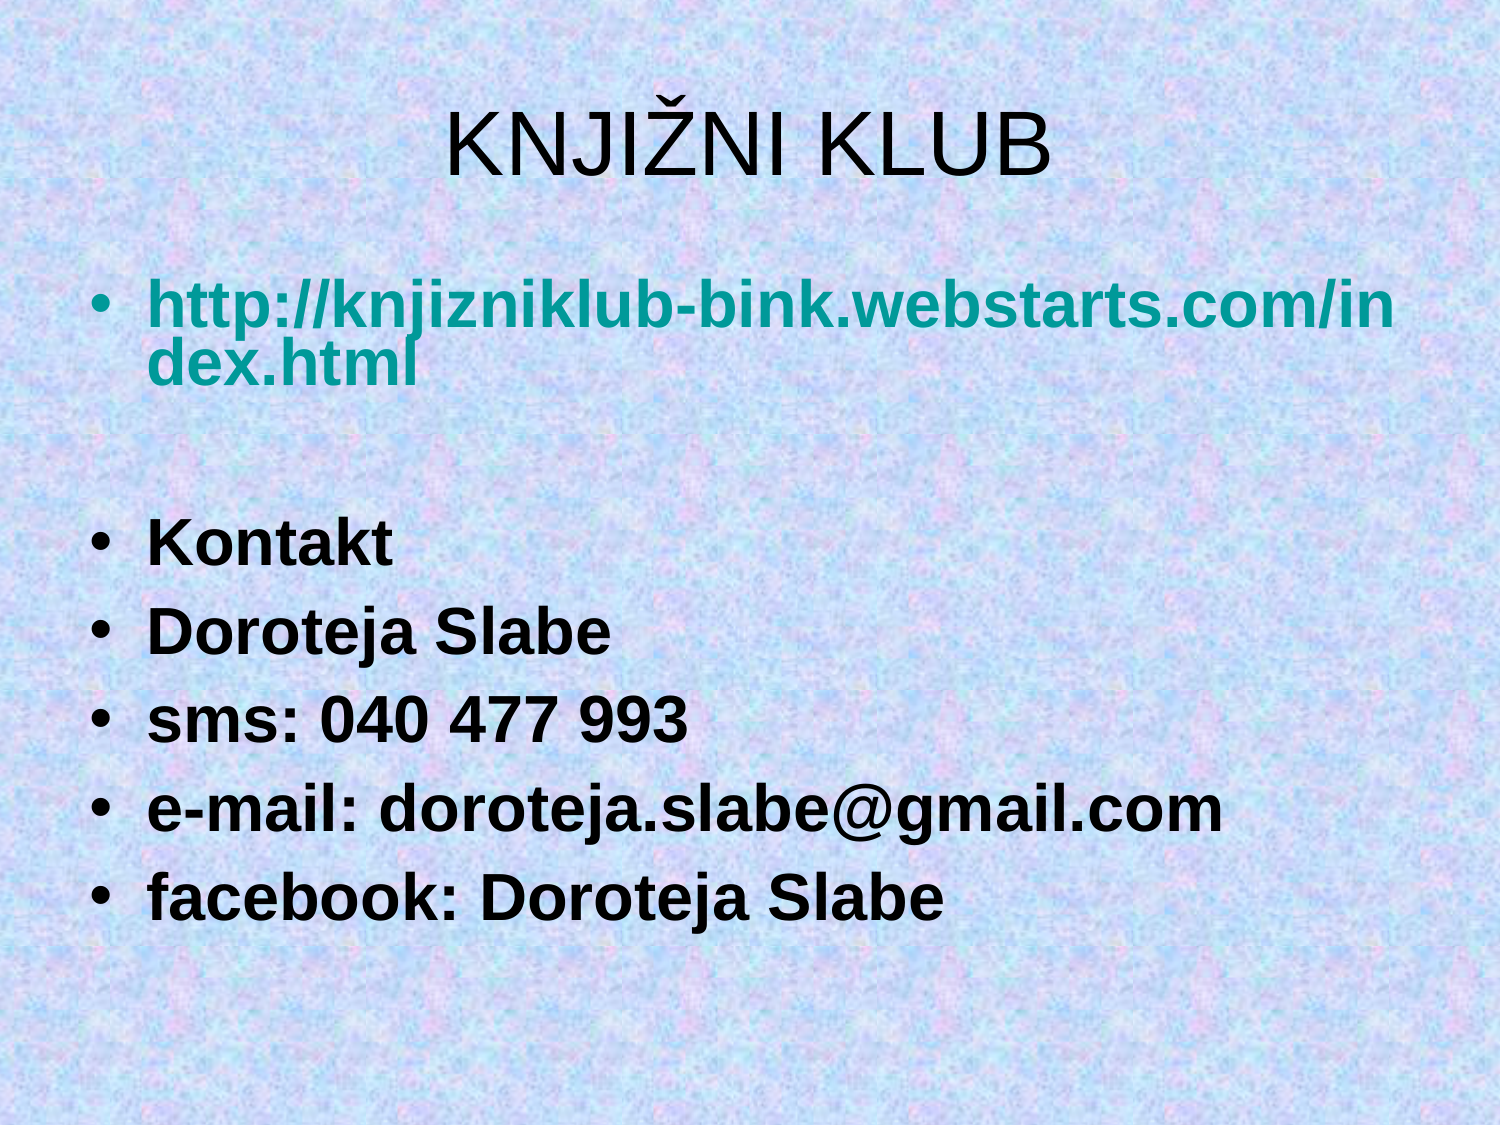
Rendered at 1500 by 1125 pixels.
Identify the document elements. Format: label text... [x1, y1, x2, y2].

list http://knjizniklub-bink.webstarts.com/index.html Kontakt Doroteja Slabe sms: 040 477 993 e-mail: doroteja.slabe@gmail.com facebook: Doroteja Slabe [75, 262, 1426, 1006]
picture [0, 0, 1500, 1125]
title KNJIŽNI KLUB [75, 45, 1426, 233]
